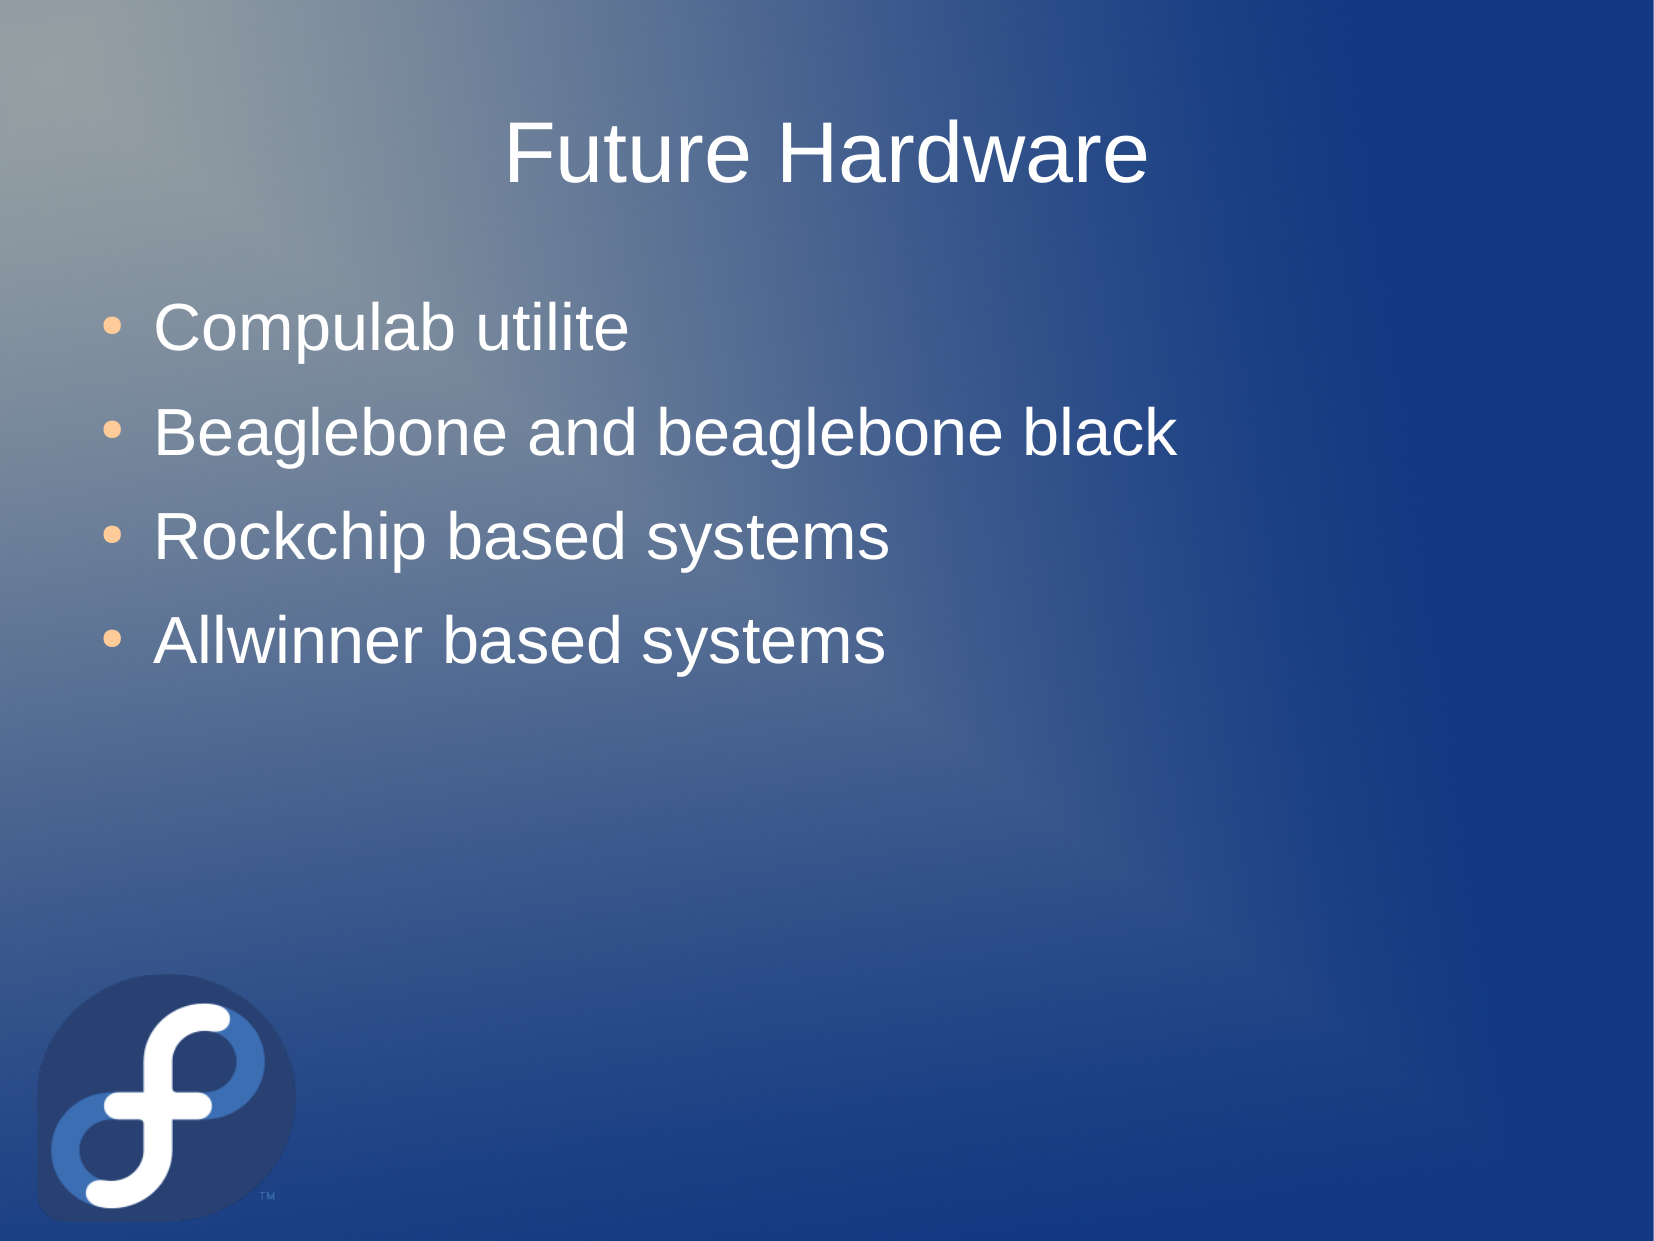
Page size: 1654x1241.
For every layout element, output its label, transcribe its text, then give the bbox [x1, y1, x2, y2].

list Compulab utilite Beaglebone and beaglebone black Rockchip based systems Allwinner based systems [82, 290, 1571, 1109]
picture [0, 0, 1654, 1241]
title Future Hardware [82, 49, 1571, 257]
